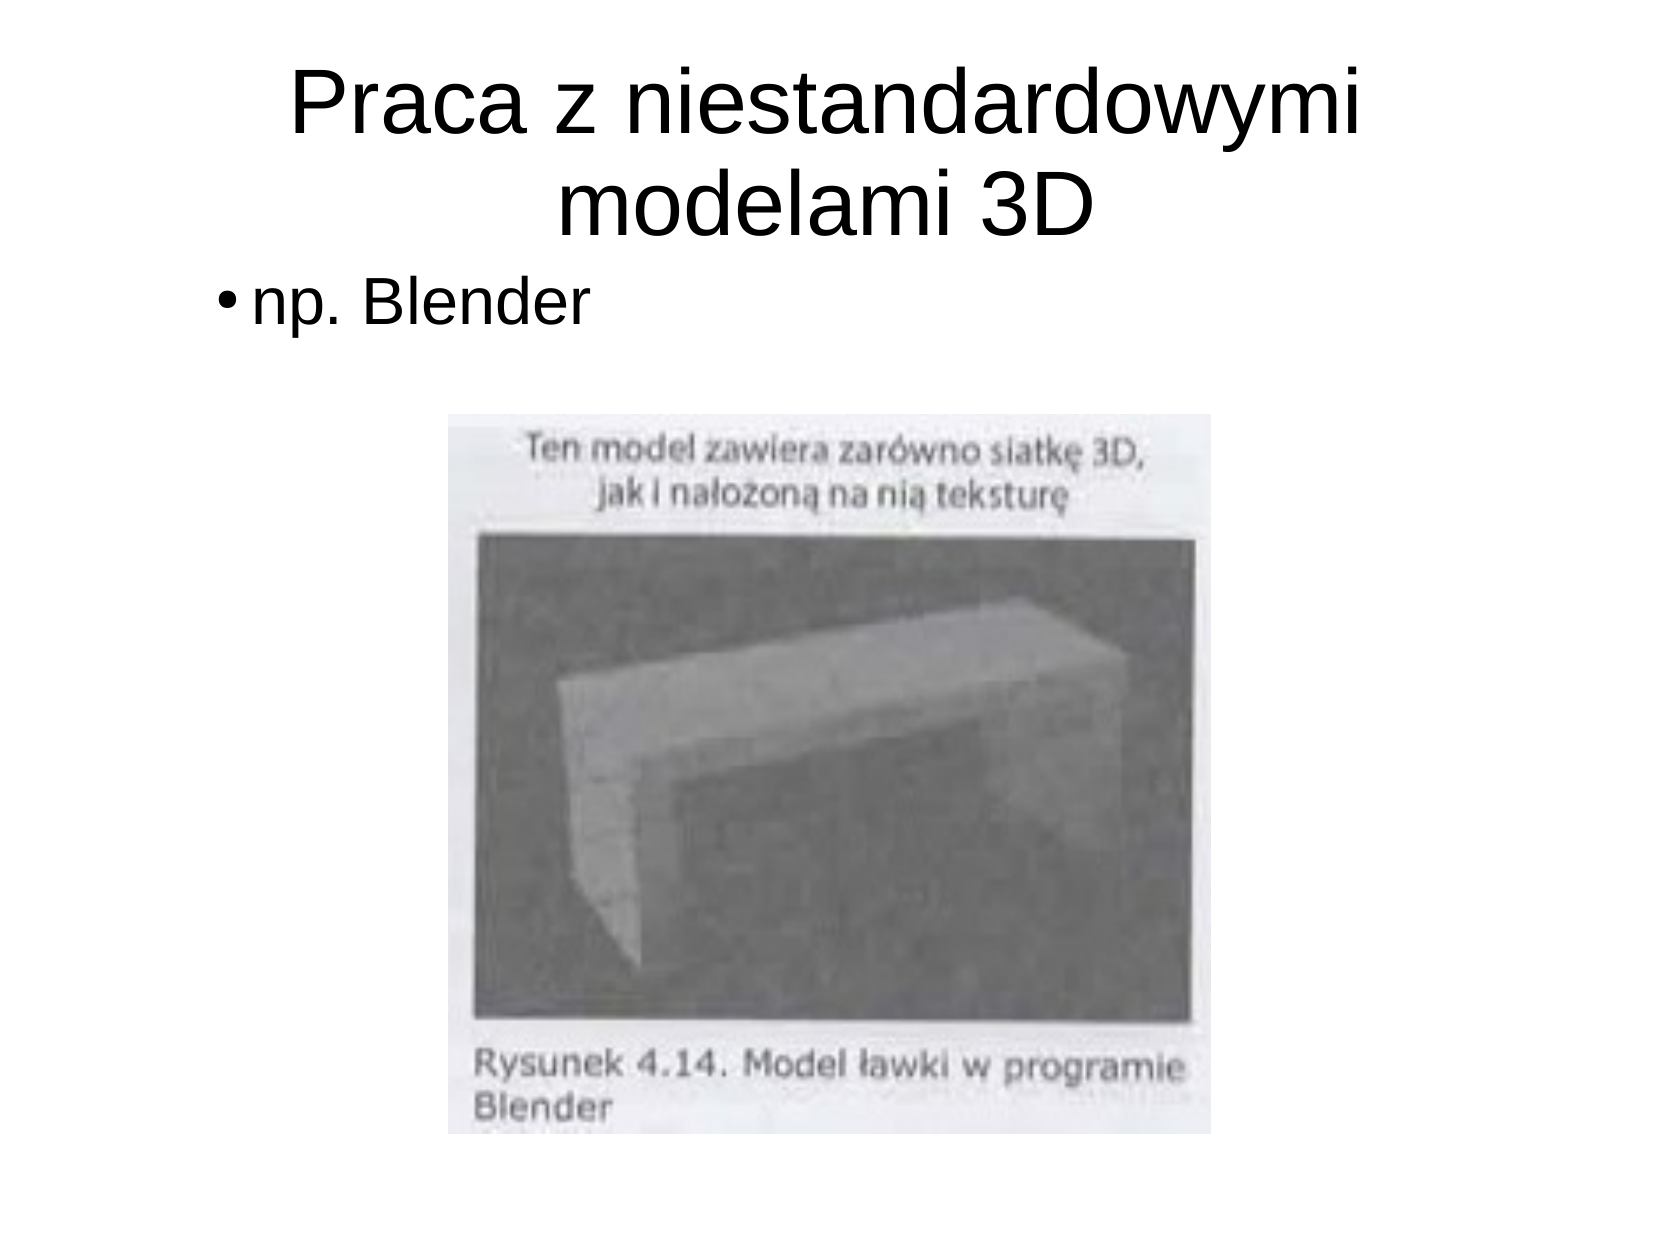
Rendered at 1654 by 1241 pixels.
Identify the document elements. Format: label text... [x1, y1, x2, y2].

text_box np. Blender [200, 256, 1548, 347]
title Praca z niestandardowymi modelami 3D [82, 49, 1571, 257]
picture [448, 414, 1211, 1134]
